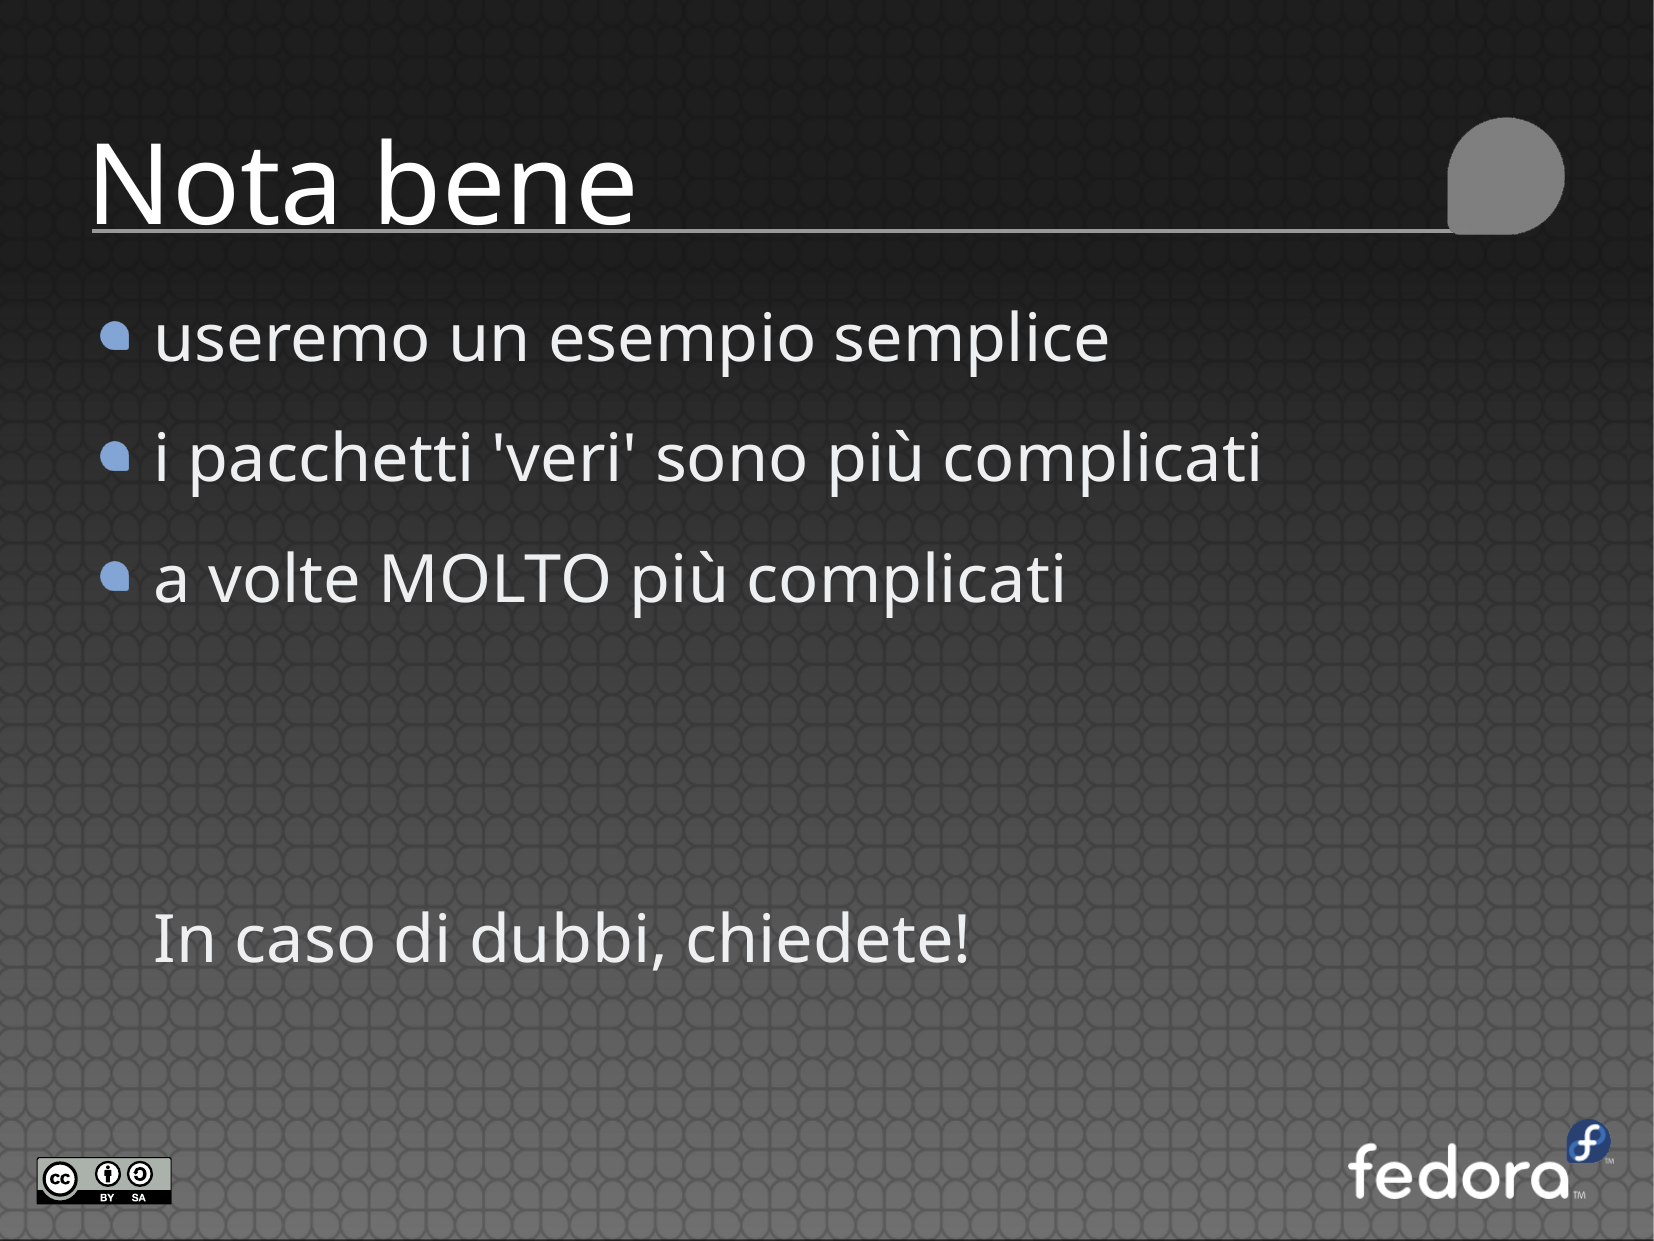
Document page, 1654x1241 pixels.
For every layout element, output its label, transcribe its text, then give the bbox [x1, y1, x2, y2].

picture [0, 0, 1654, 1241]
list useremo un esempio semplice i pacchetti 'veri' sono più complicati a volte MOLTO più complicati In caso di dubbi, chiedete! [82, 290, 1565, 1109]
title Nota bene [86, 110, 1576, 251]
